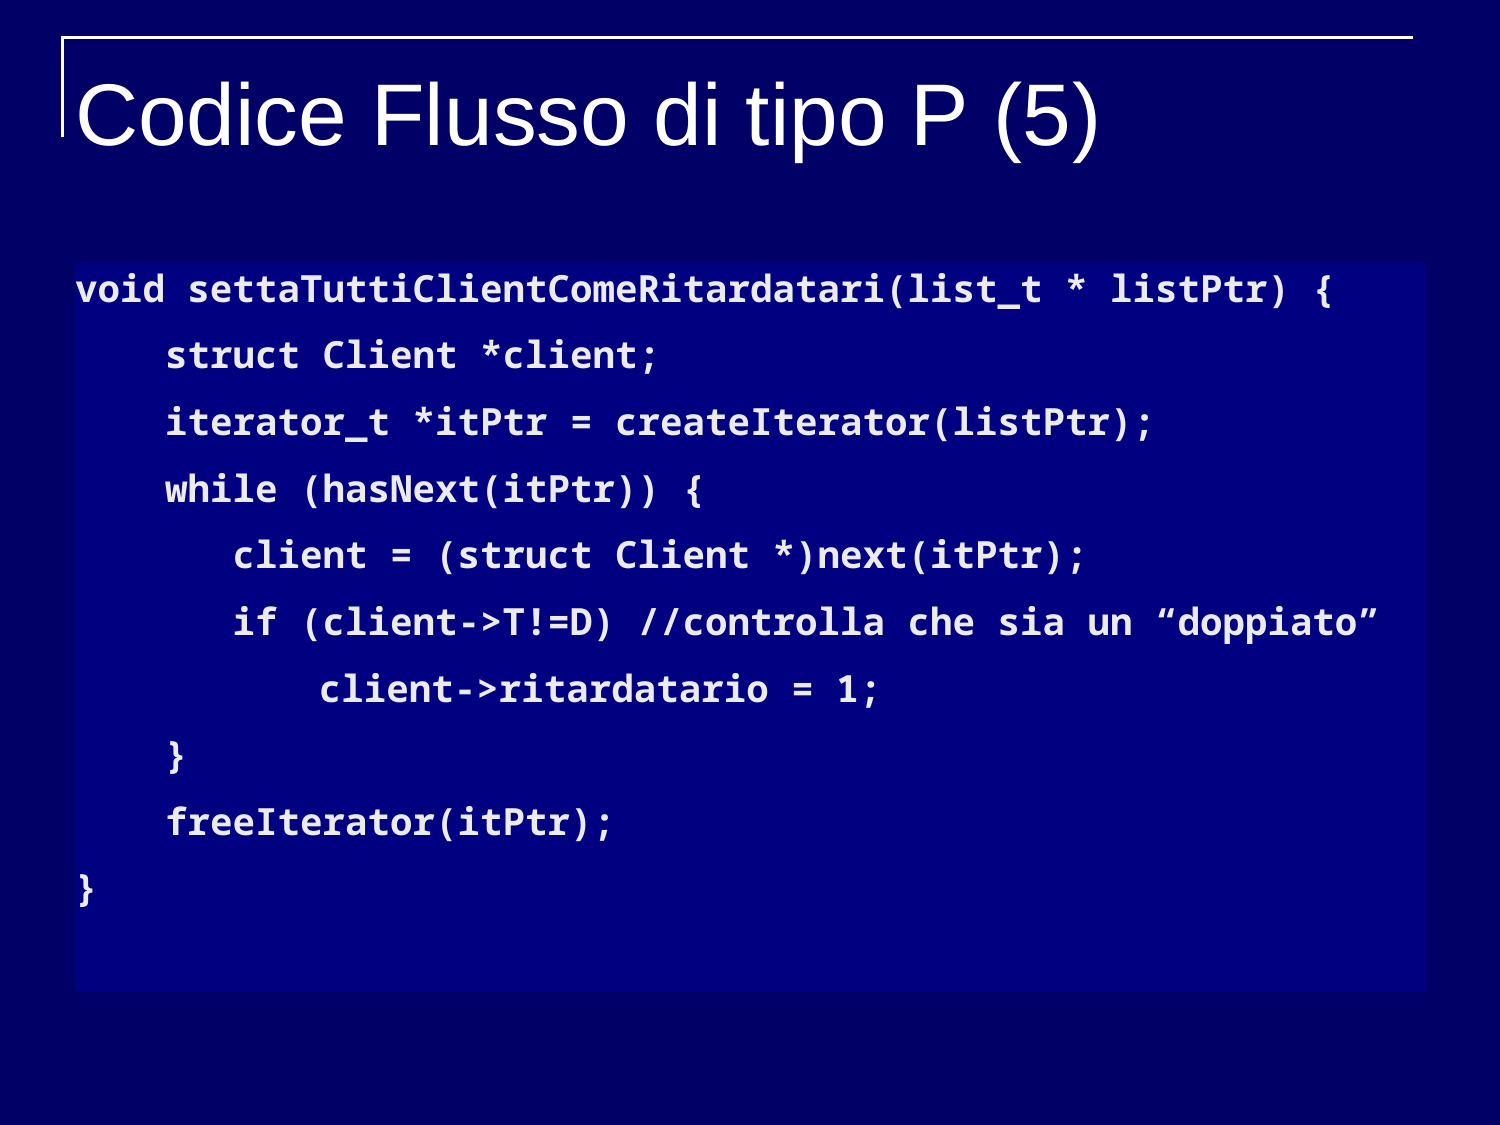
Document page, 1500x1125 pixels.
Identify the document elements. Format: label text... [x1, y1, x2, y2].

list void settaTuttiClientComeRitardatari(list_t * listPtr) { struct Client *client; iterator_t *itPtr = createIterator(listPtr); while (hasNext(itPtr)) { client = (struct Client *)next(itPtr); if (client->T!=D) //controlla che sia un “doppiato” client->ritardatario = 1; } freeIterator(itPtr); } [75, 262, 1426, 991]
title Codice Flusso di tipo P (5) [75, 52, 1426, 178]
